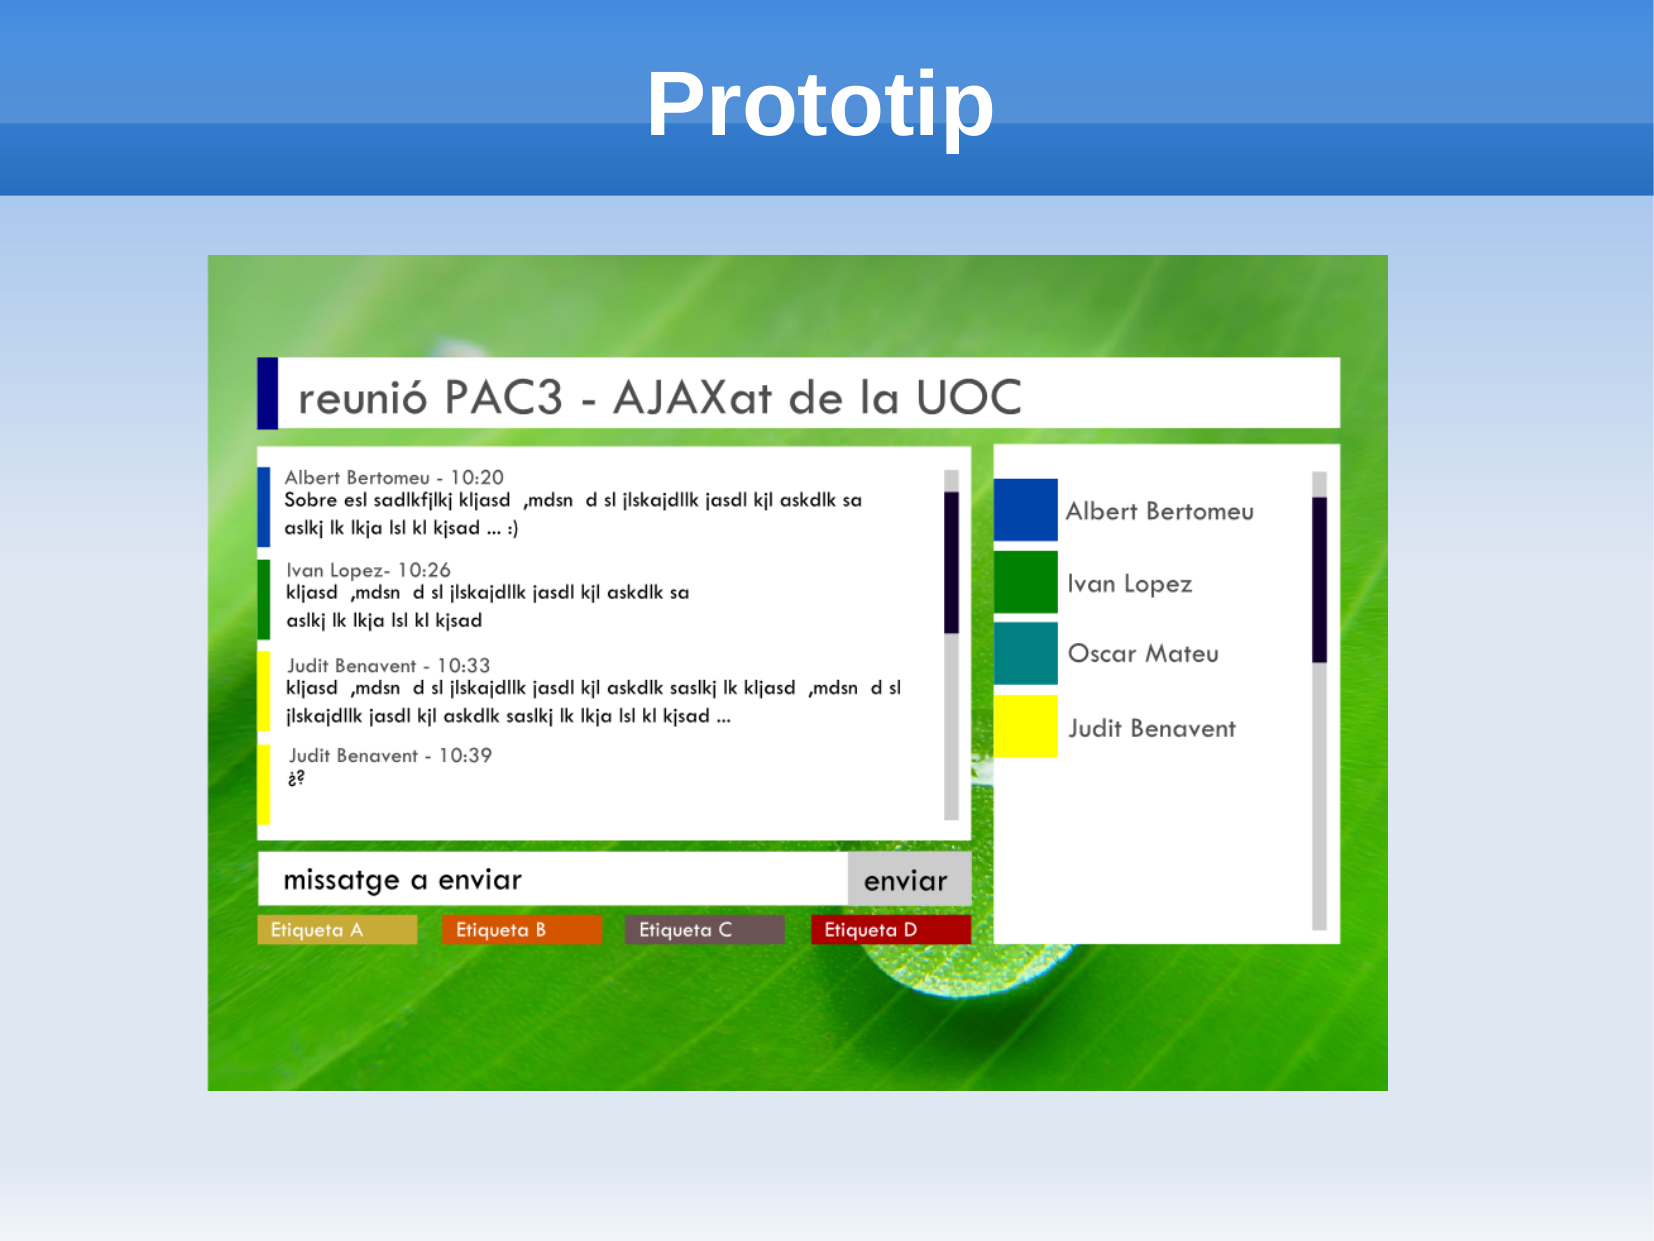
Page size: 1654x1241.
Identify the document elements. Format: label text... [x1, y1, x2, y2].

title Prototip [76, 0, 1565, 208]
picture [0, 0, 1654, 1241]
